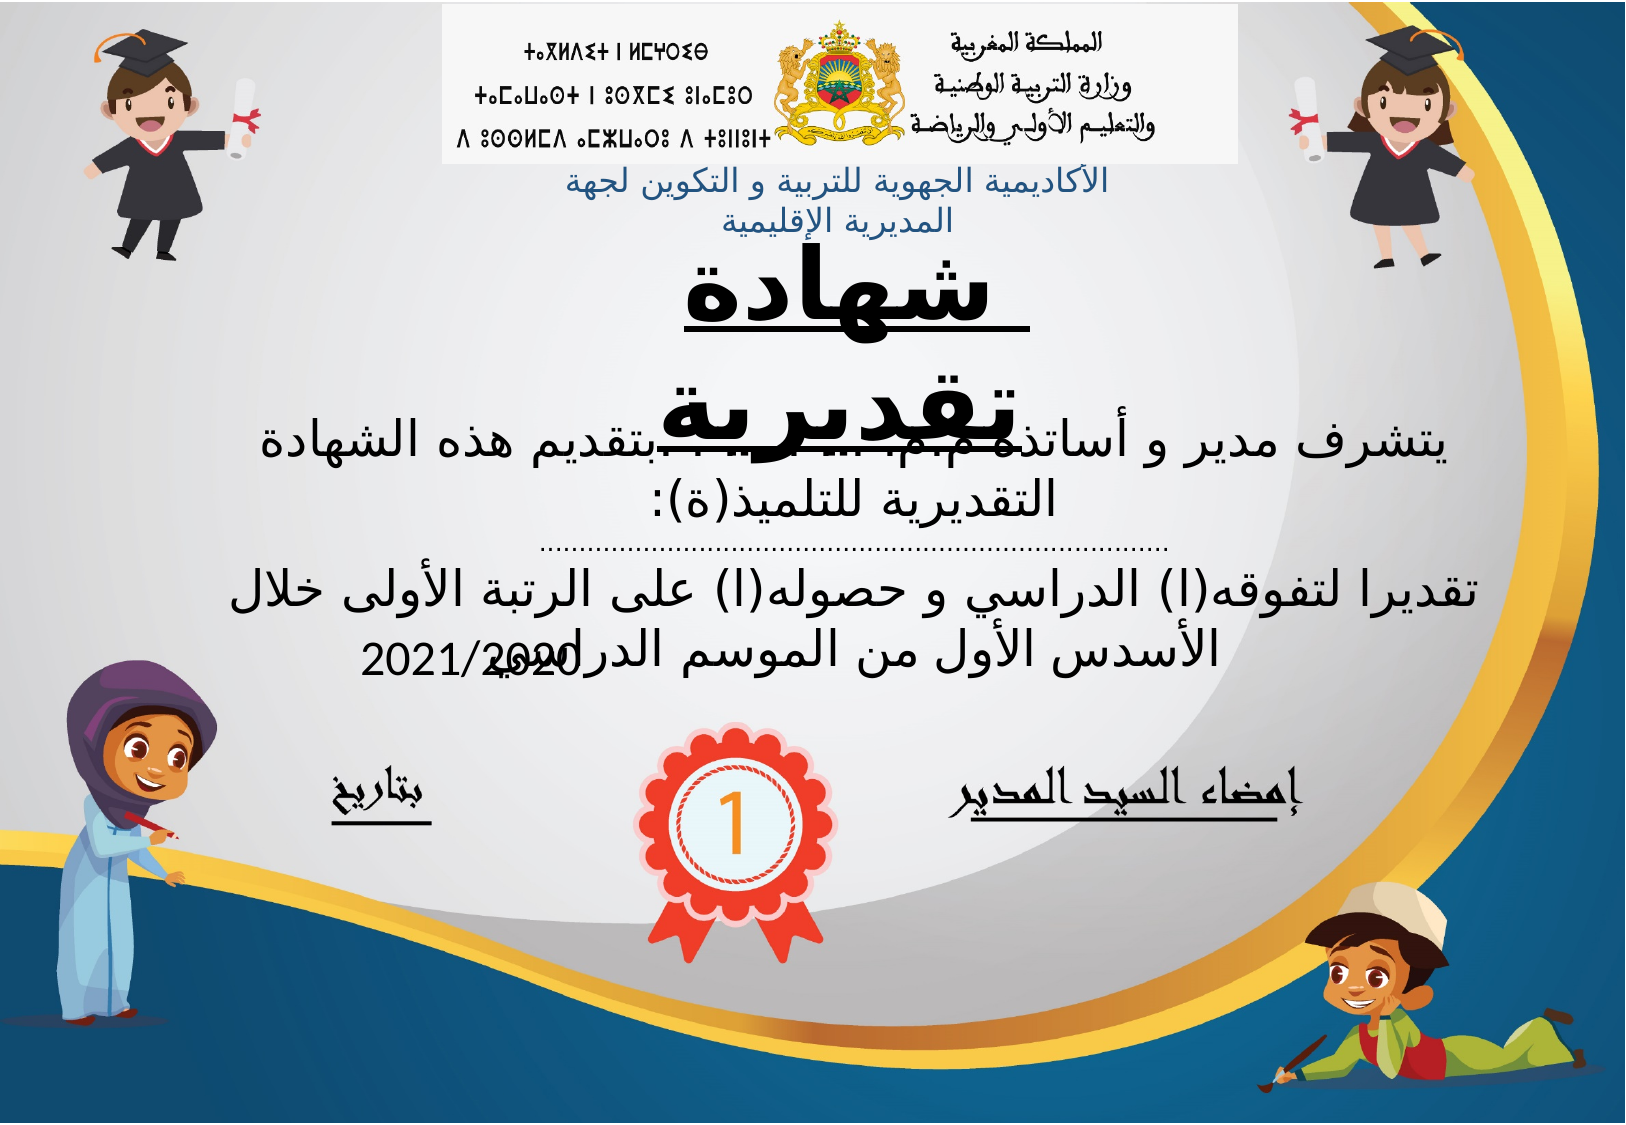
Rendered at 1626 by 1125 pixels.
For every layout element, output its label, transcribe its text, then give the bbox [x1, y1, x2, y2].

text_box الأكاديمية الجهوية للتربية و التكوين لجهة المديرية الإقليمية [462, 164, 1213, 249]
picture [0, 2, 1625, 1123]
text_box 2021/2020 [322, 618, 603, 755]
text_box يتشرف مدير و أساتذة م.م. . . . . . . .بتقديم هذه الشهادة التقديرية للتلميذ(ة): ............................................................................... تقديرا لتفوقه(ا) الدراسي و حصوله(ا) على الرتبة الأولى خلال الأسدس الأول من الموسم الدراسي [213, 398, 1496, 687]
text_box شهادة تقديرية [551, 212, 1128, 349]
